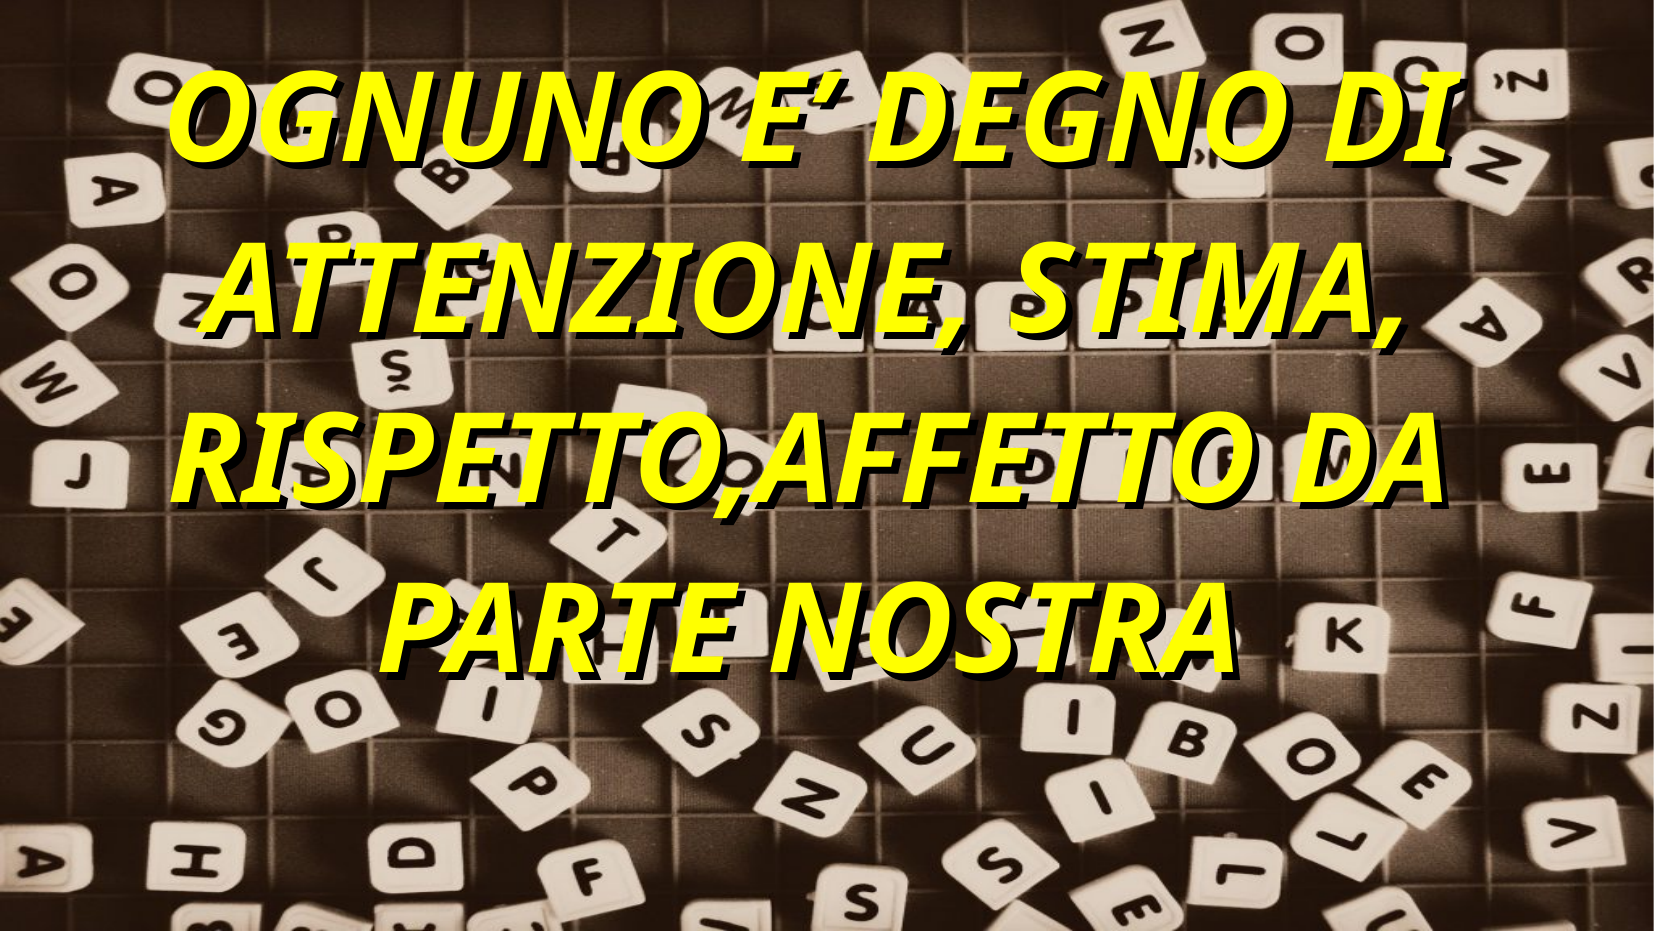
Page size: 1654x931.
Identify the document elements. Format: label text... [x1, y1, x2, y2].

picture [0, 0, 1654, 931]
text_box OGNUNO E’ DEGNO DI ATTENZIONE, STIMA, RISPETTO,AFFETTO DA PARTE NOSTRA [106, 20, 1512, 917]
